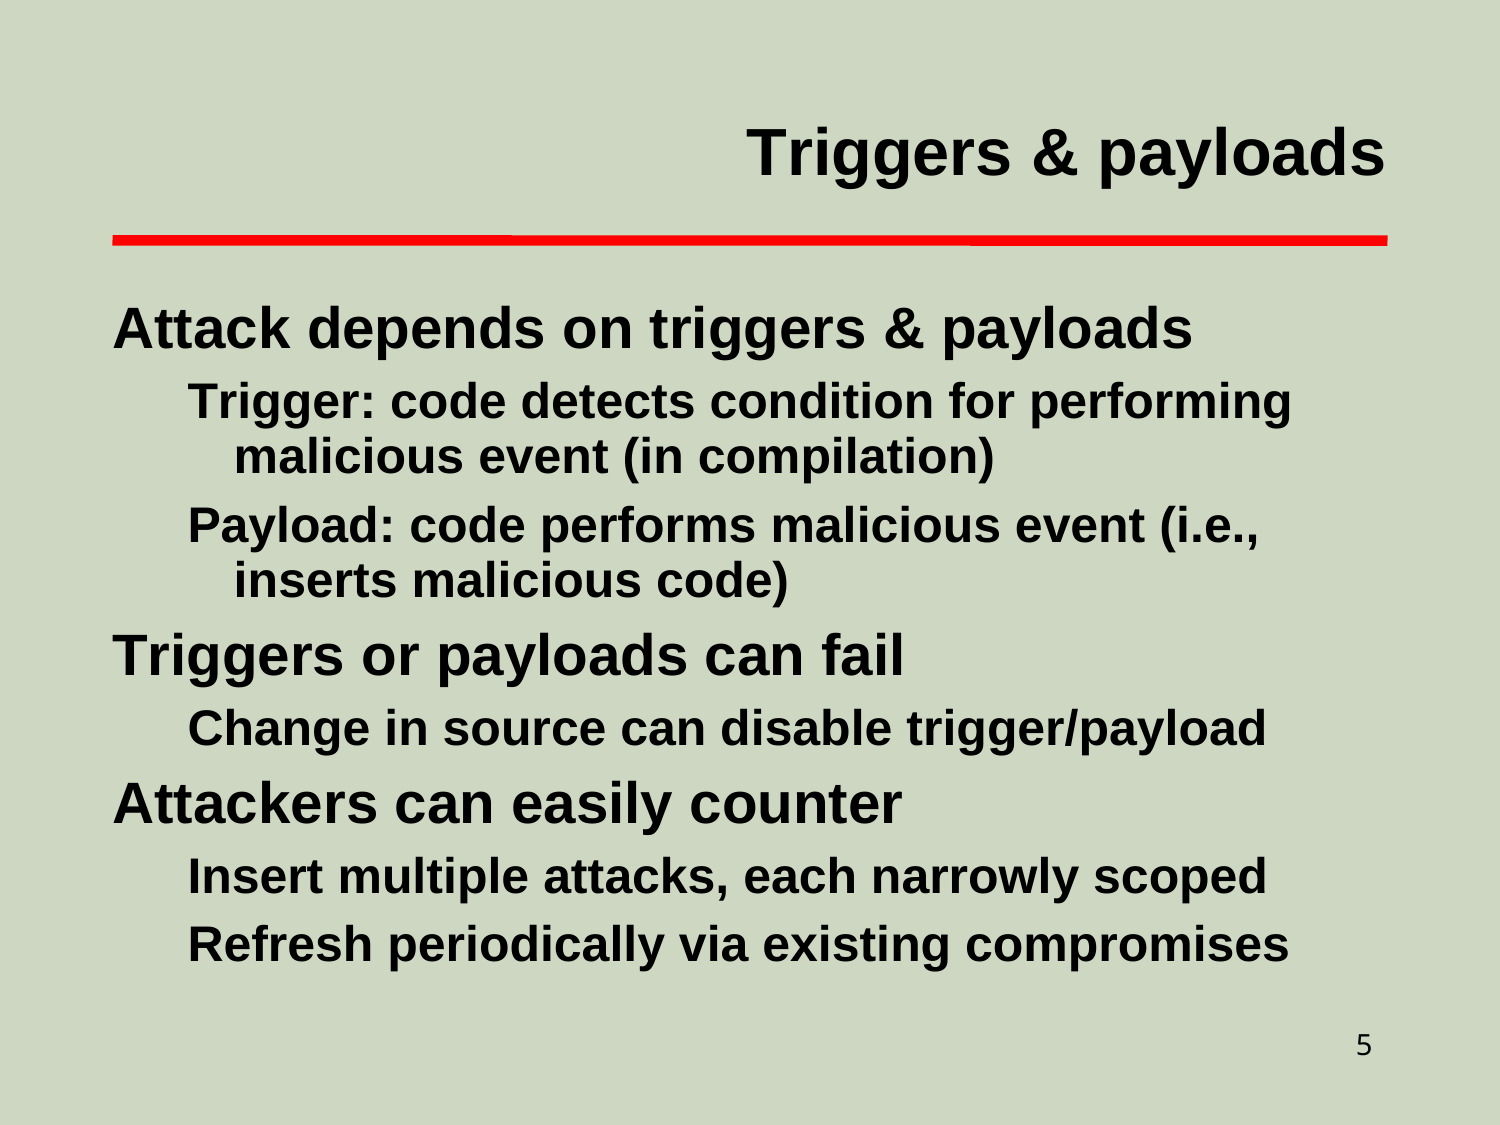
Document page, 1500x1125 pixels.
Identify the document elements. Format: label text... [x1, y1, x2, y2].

title Triggers & payloads [125, 117, 1388, 192]
list Attack depends on triggers & payloads Trigger: code detects condition for performing malicious event (in compilation) Payload: code performs malicious event (i.e., inserts malicious code) Triggers or payloads can fail Change in source can disable trigger/payload Attackers can easily counter Insert multiple attacks, each narrowly scoped Refresh periodically via existing compromises [112, 299, 1388, 1017]
